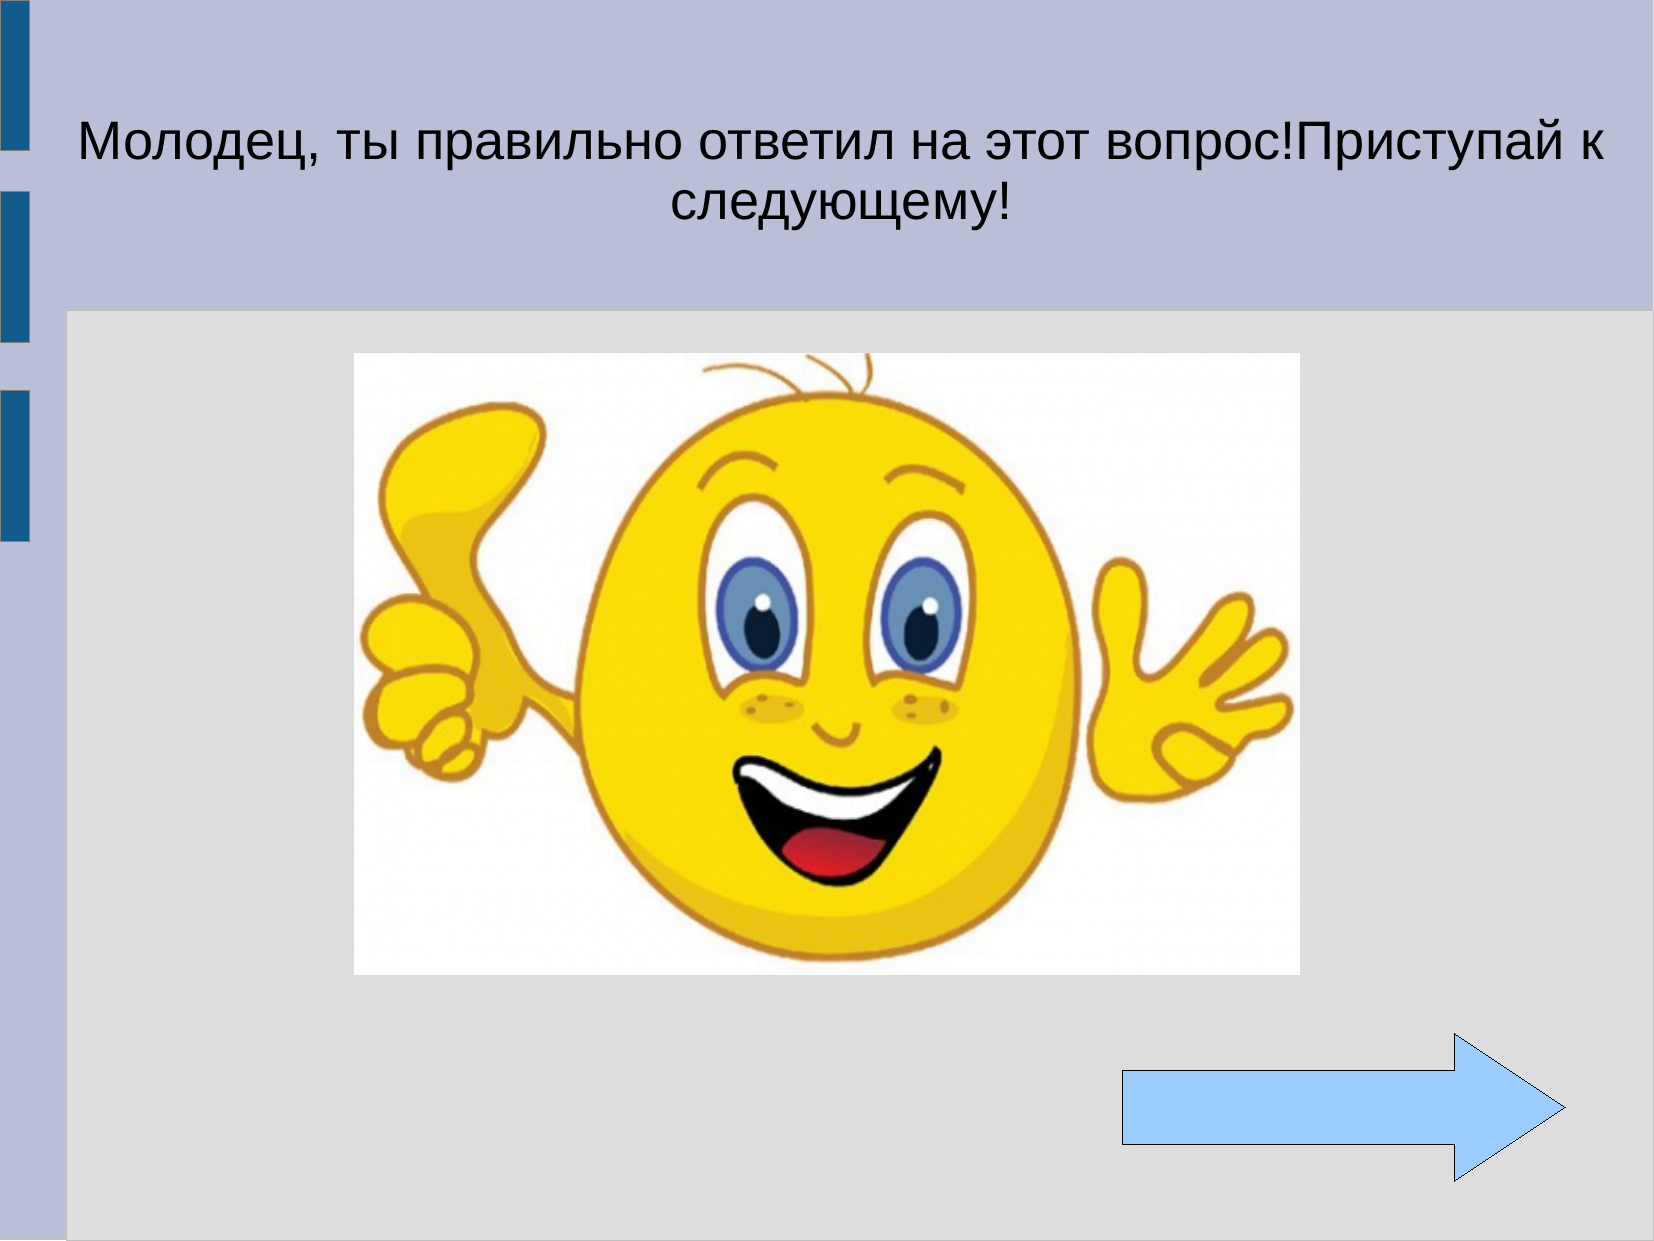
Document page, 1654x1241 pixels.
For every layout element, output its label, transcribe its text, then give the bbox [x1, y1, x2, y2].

text_box Молодец, ты правильно ответил на этот вопрос!Приступай к следующему! [59, 102, 1625, 384]
text_box [1122, 1033, 1566, 1182]
picture [354, 353, 1300, 975]
